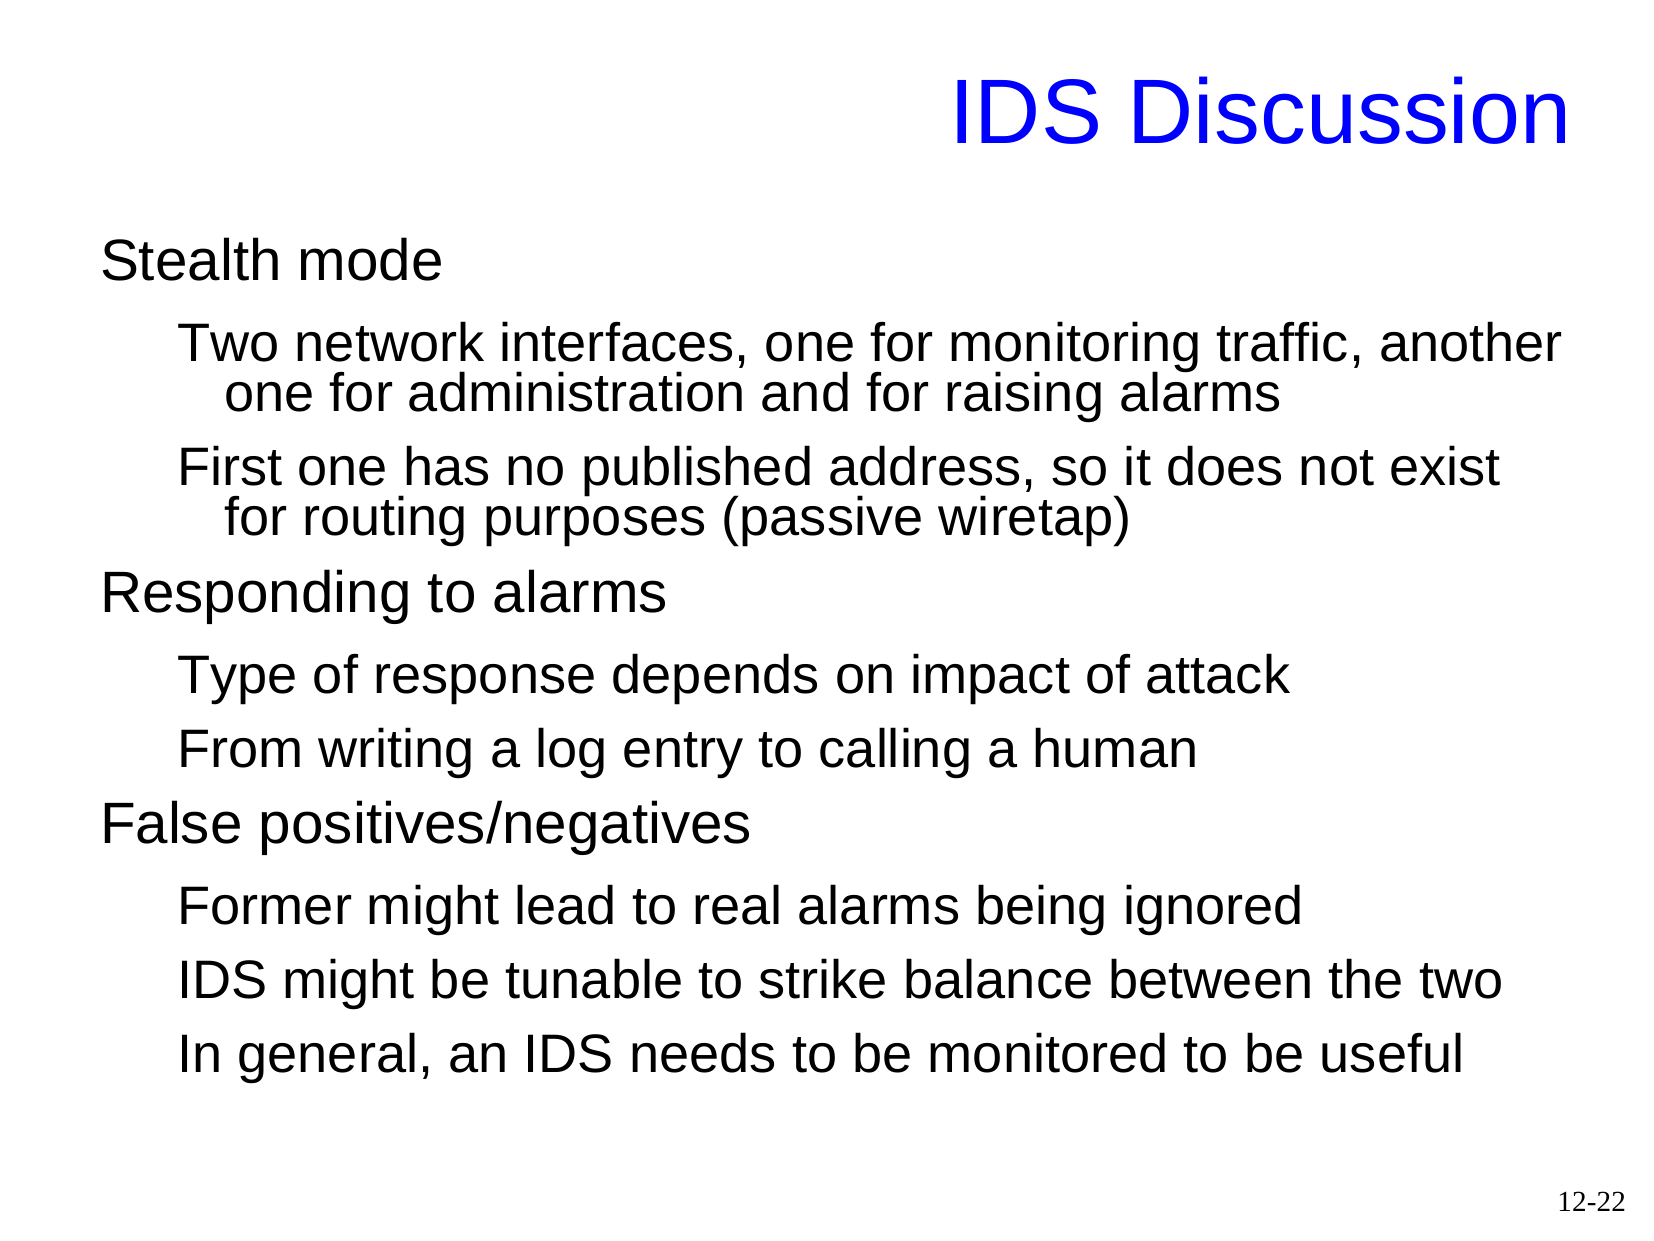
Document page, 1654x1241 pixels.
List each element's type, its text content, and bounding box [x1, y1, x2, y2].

list Stealth mode Two network interfaces, one for monitoring traffic, another one for administration and for raising alarms First one has no published address, so it does not exist for routing purposes (passive wiretap) Responding to alarms Type of response depends on impact of attack From writing a log entry to calling a human False positives/negatives Former might lead to real alarms being ignored IDS might be tunable to strike balance between the two In general, an IDS needs to be monitored to be useful [82, 237, 1571, 1170]
title IDS Discussion [84, 11, 1573, 218]
